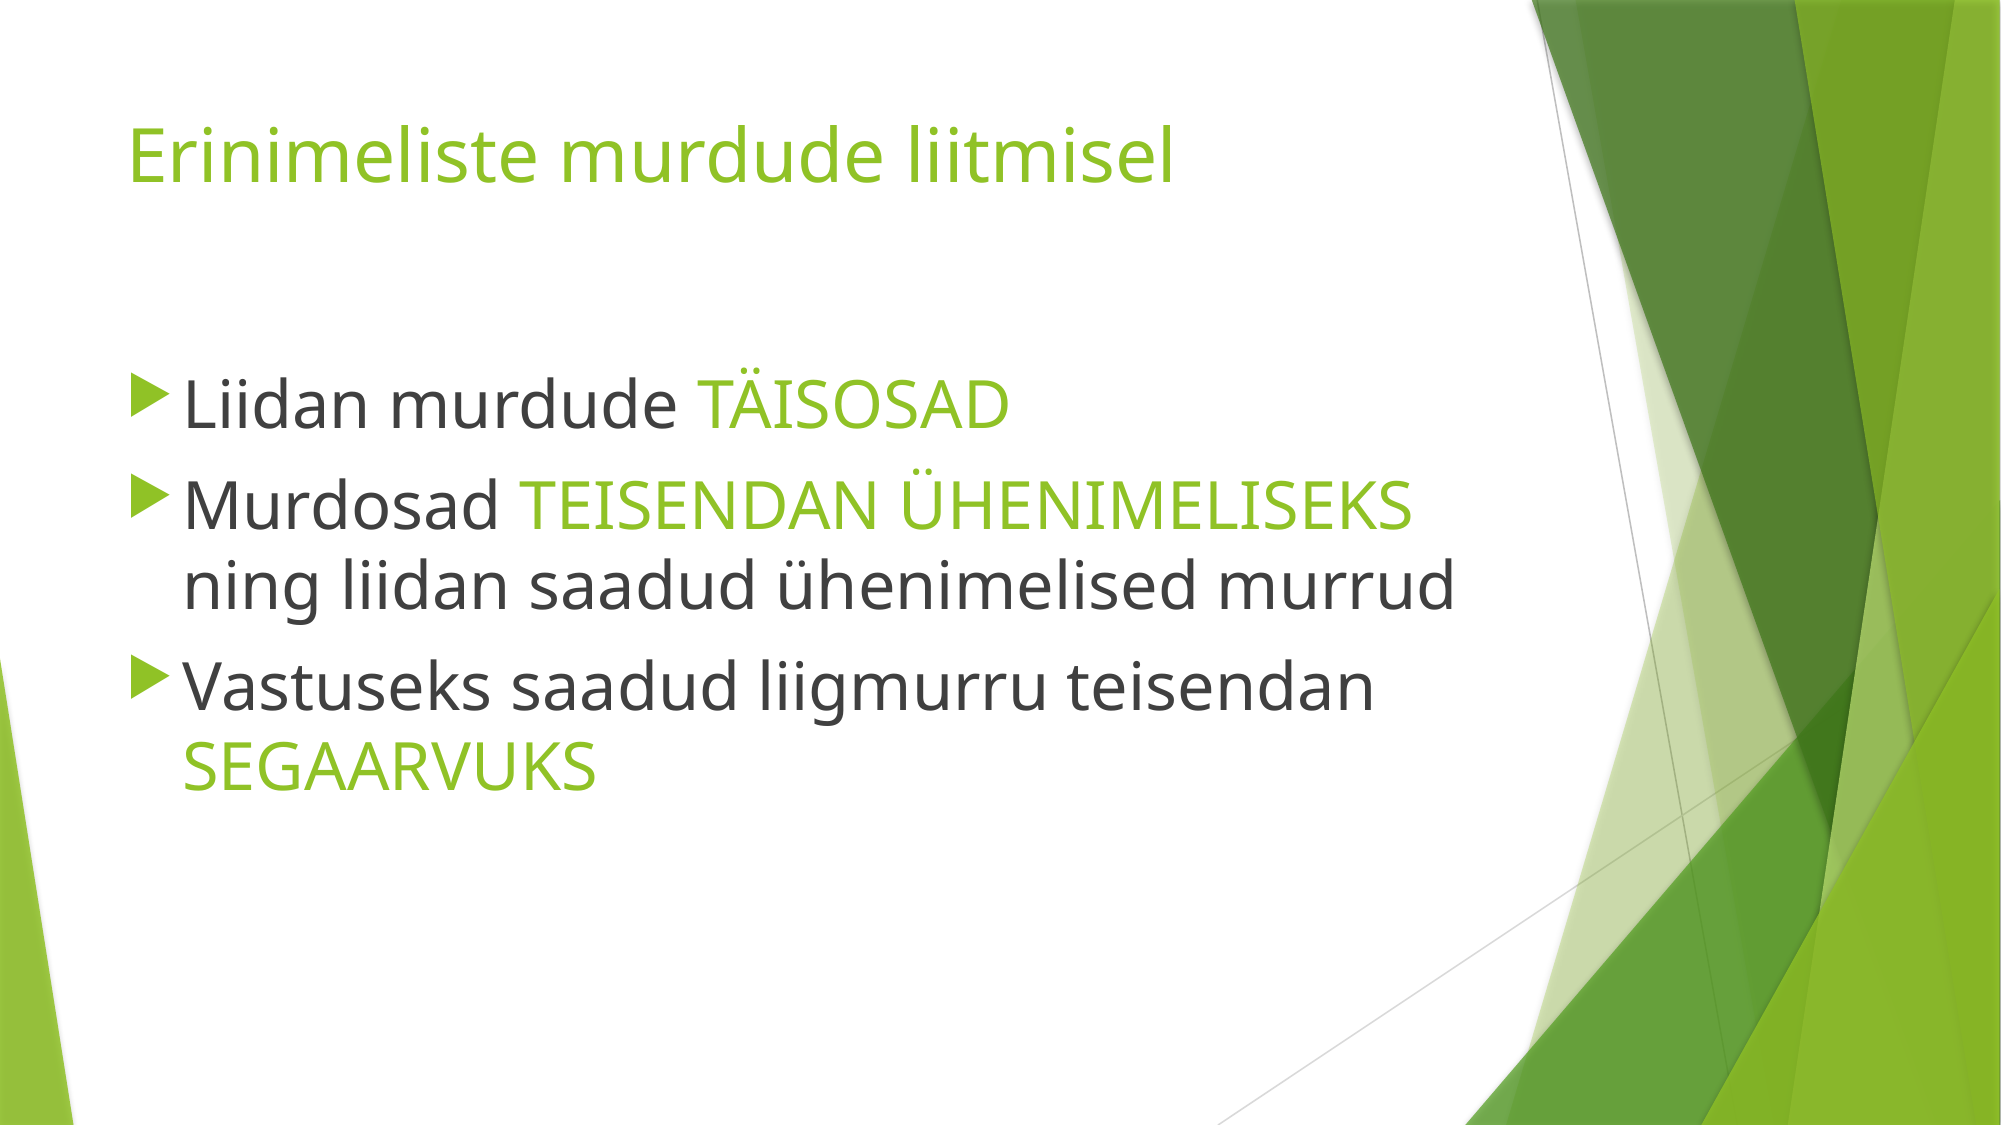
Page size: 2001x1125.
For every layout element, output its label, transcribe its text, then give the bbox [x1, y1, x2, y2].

list Liidan murdude TÄISOSAD Murdosad TEISENDAN ÜHENIMELISEKS ning liidan saadud ühenimelised murrud Vastuseks saadud liigmurru teisendan SEGAARVUKS [111, 354, 1522, 992]
title Erinimeliste murdude liitmisel [111, 99, 1522, 317]
